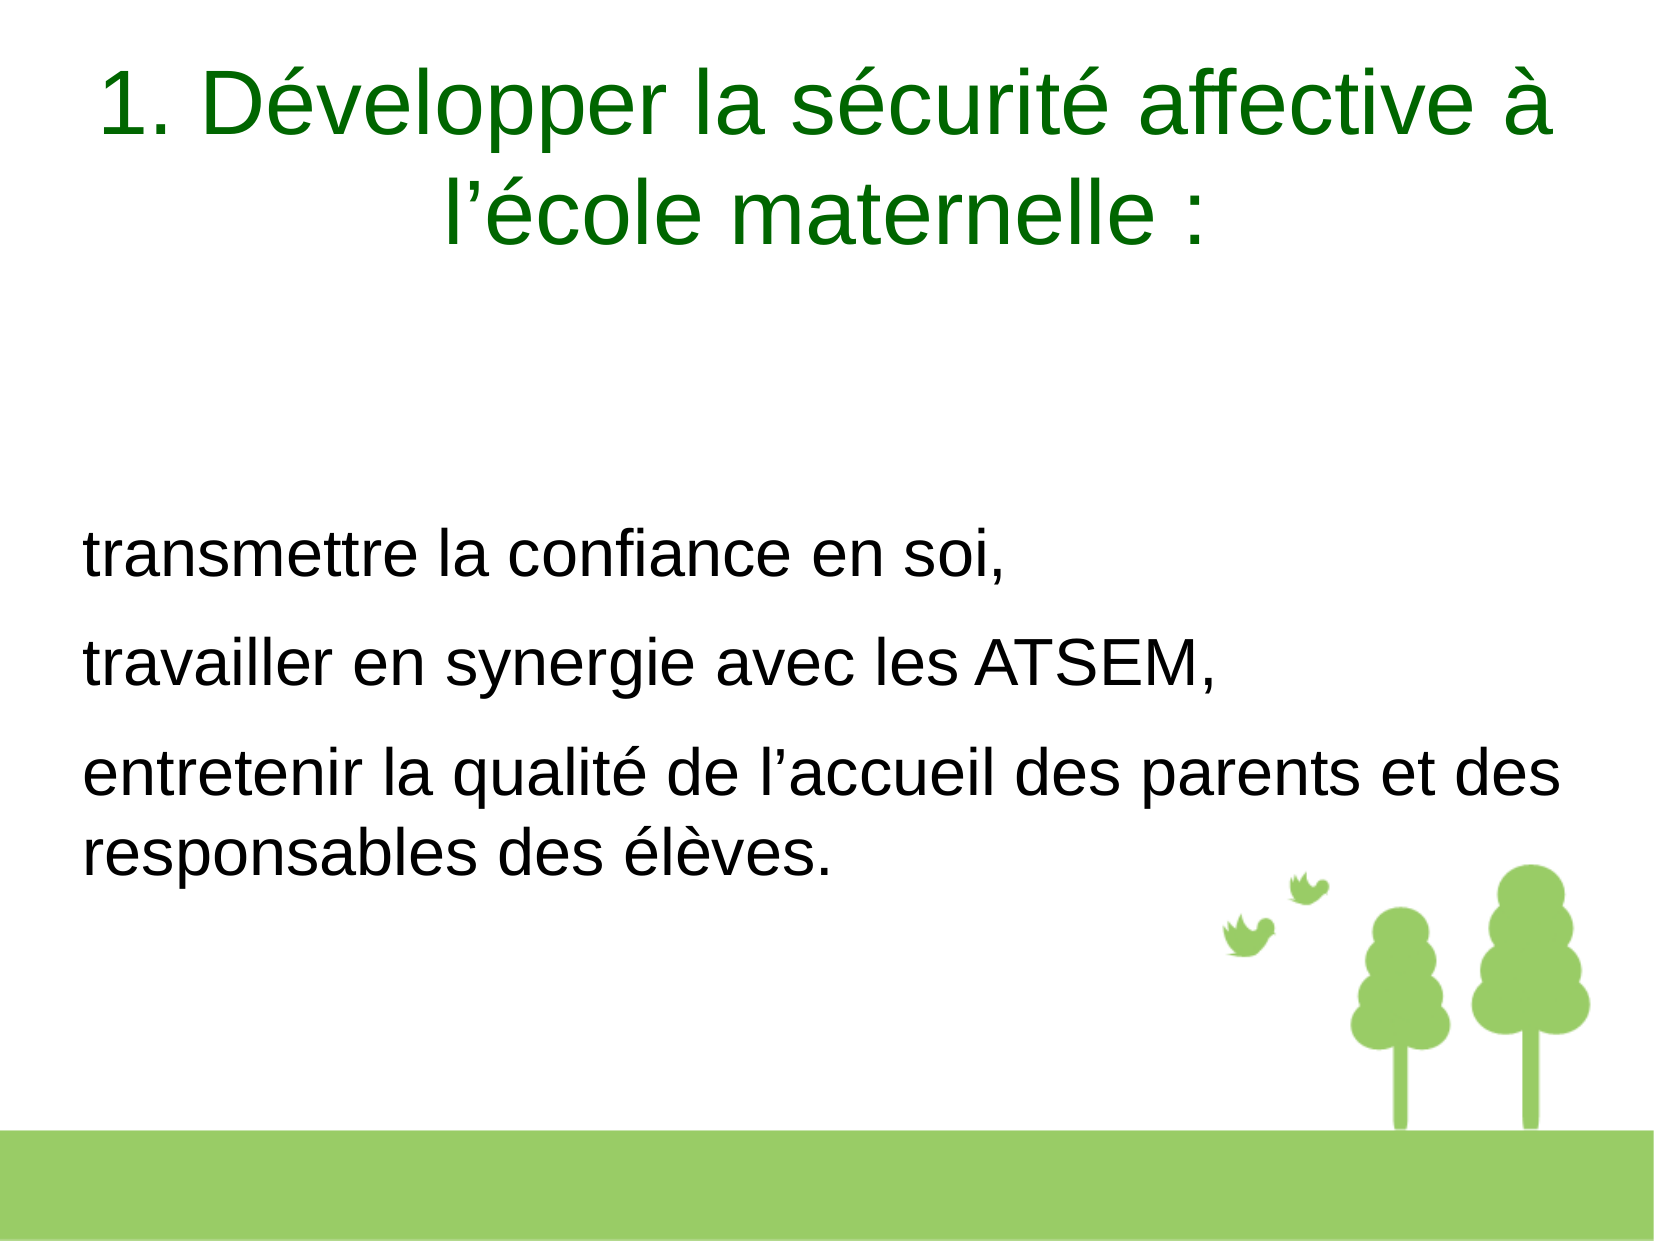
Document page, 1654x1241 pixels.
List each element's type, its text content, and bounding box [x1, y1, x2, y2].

title 1. Développer la sécurité affective à l’école maternelle : [82, 49, 1571, 257]
list transmettre la confiance en soi, travailler en synergie avec les ATSEM, entretenir la qualité de l’accueil des parents et des responsables des élèves. [82, 290, 1571, 1010]
